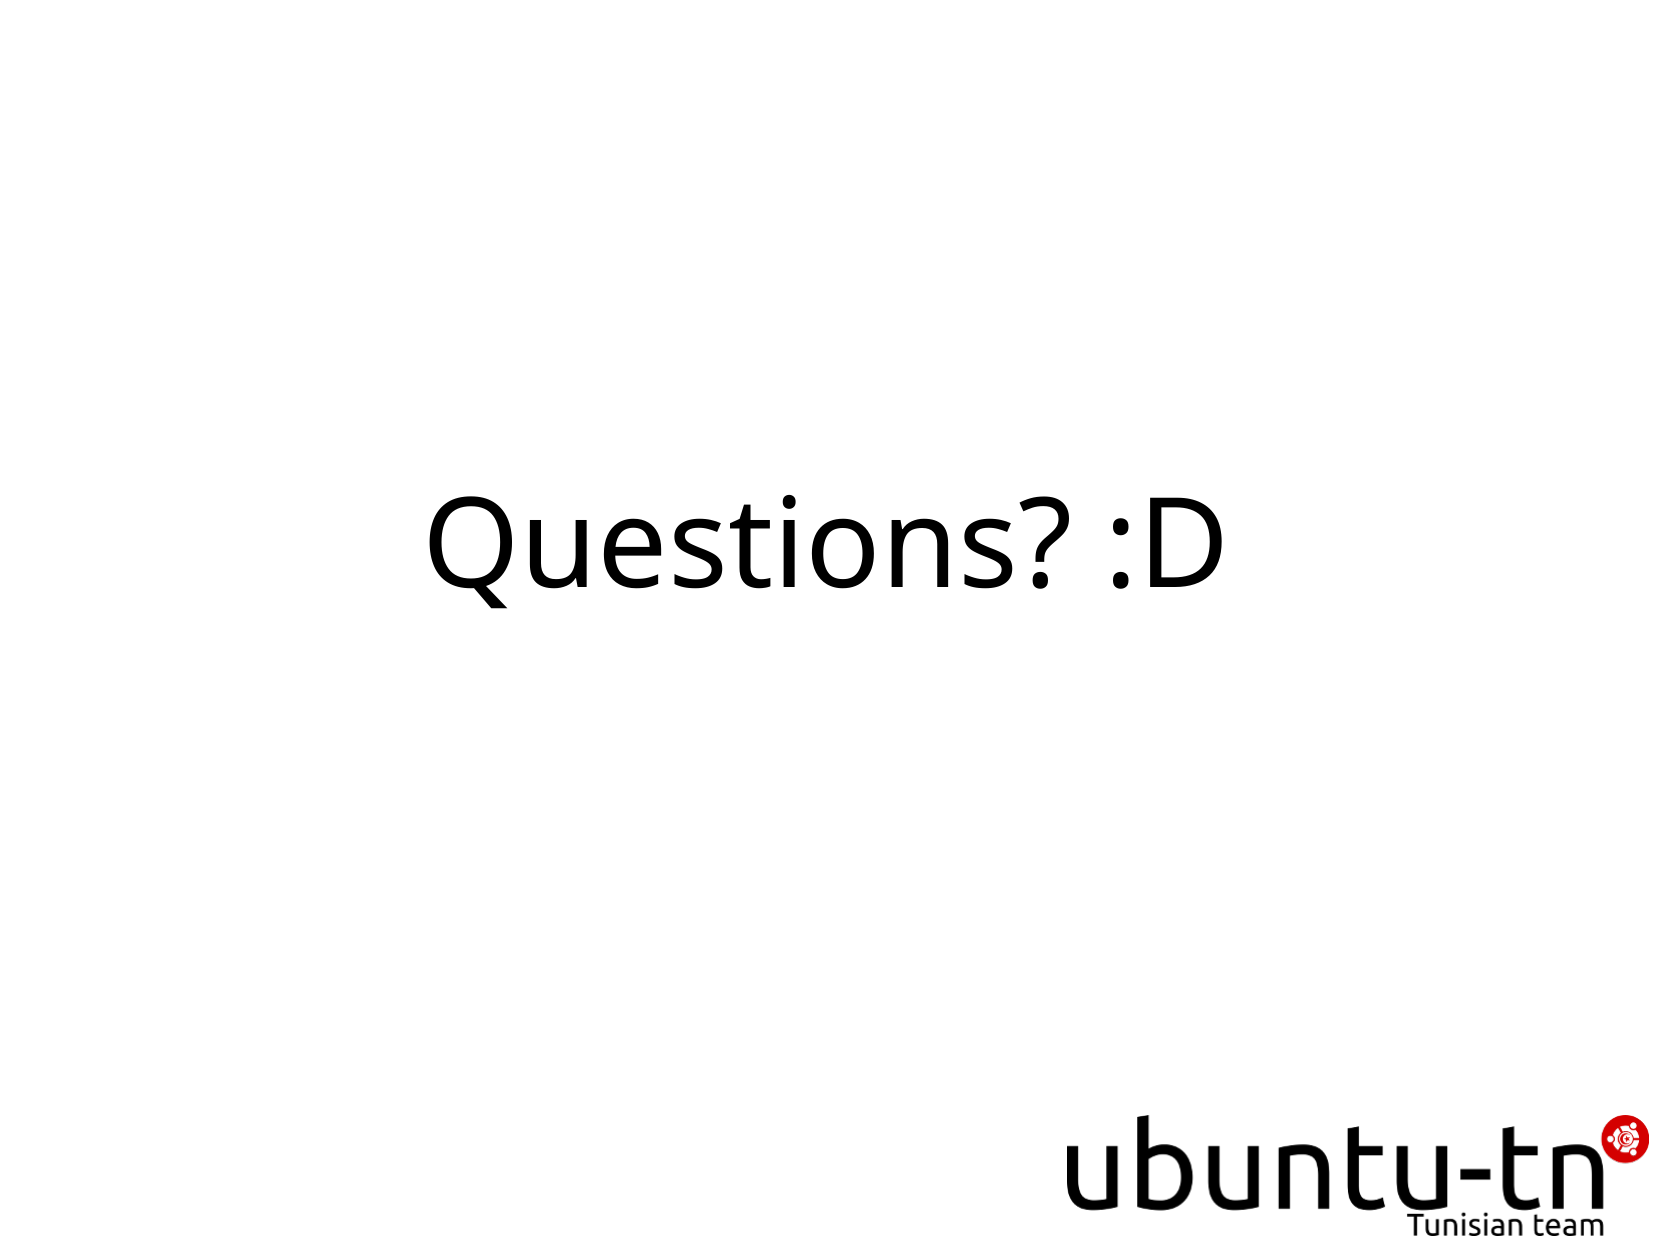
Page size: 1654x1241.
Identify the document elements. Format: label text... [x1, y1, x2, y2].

picture [1067, 1115, 1649, 1236]
title Questions? :D [82, 435, 1571, 643]
